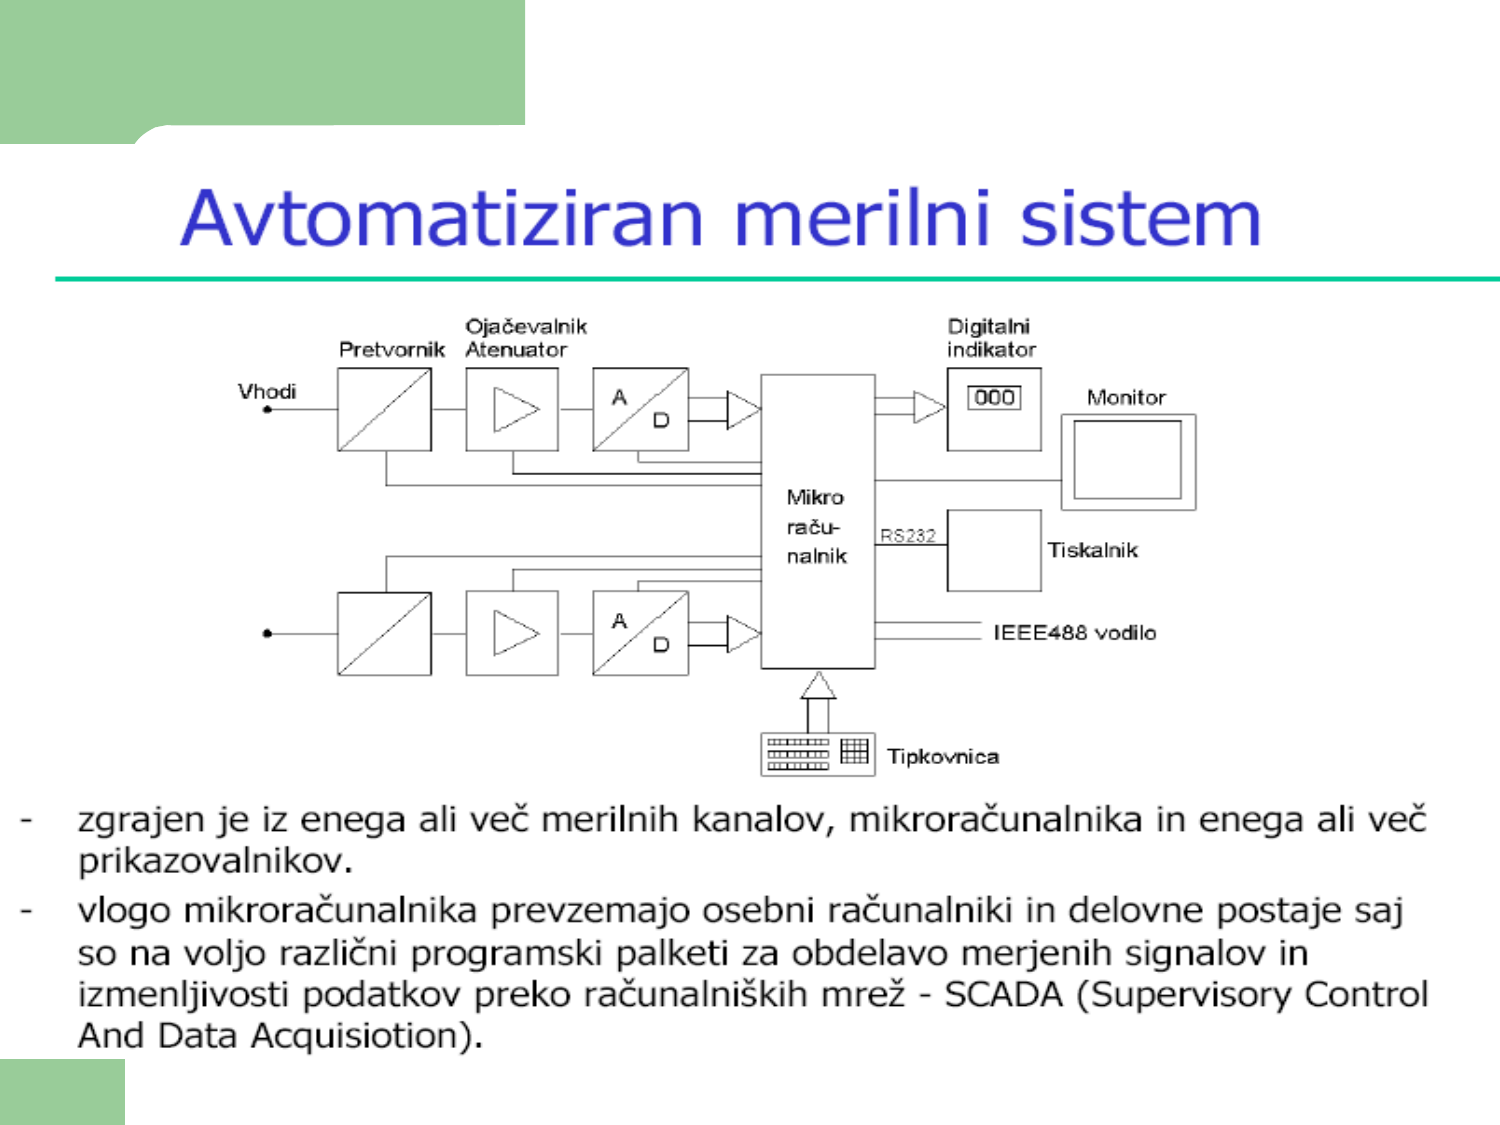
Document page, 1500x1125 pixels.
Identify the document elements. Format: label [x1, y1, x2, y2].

text_box [0, 144, 1500, 1059]
